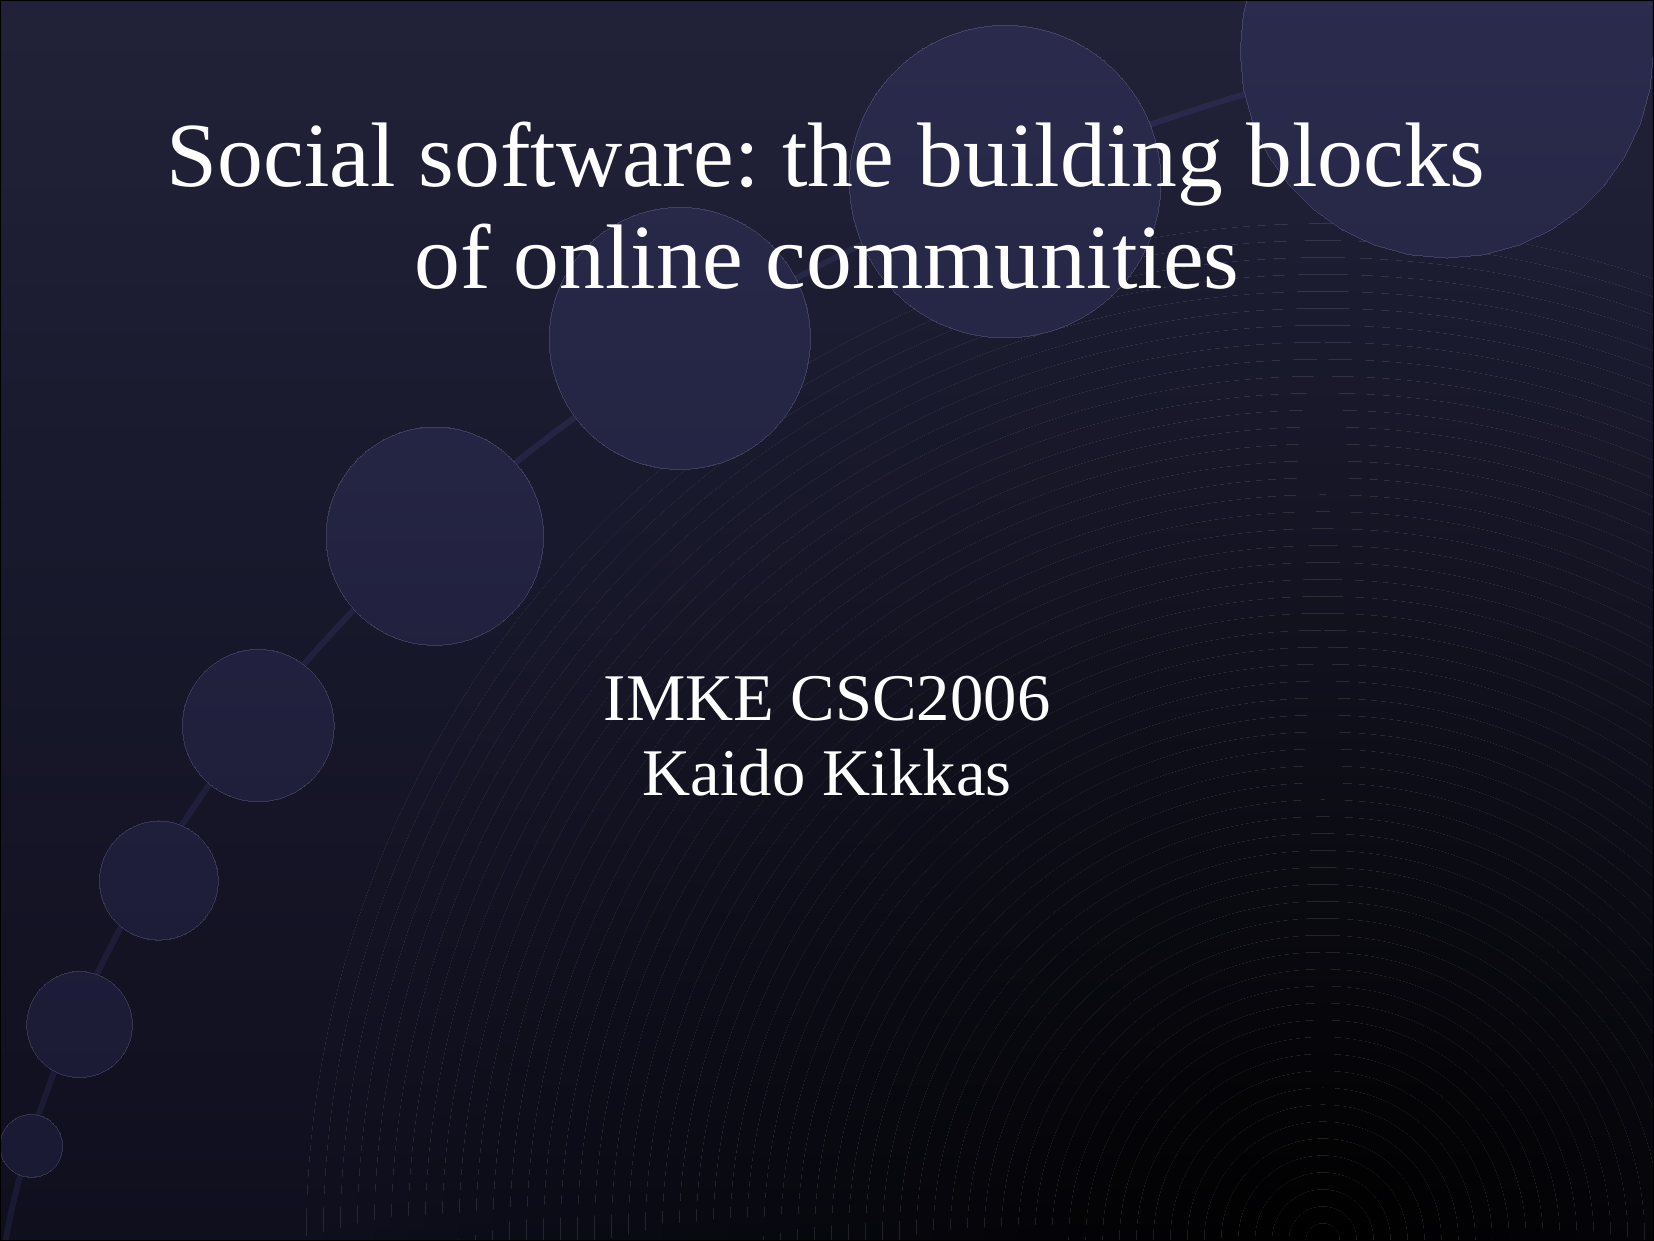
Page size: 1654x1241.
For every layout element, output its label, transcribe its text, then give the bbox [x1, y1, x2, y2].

title Social software: the building blocks of online communities [121, 102, 1534, 311]
subtitle IMKE CSC2006 Kaido Kikkas [121, 344, 1534, 1127]
